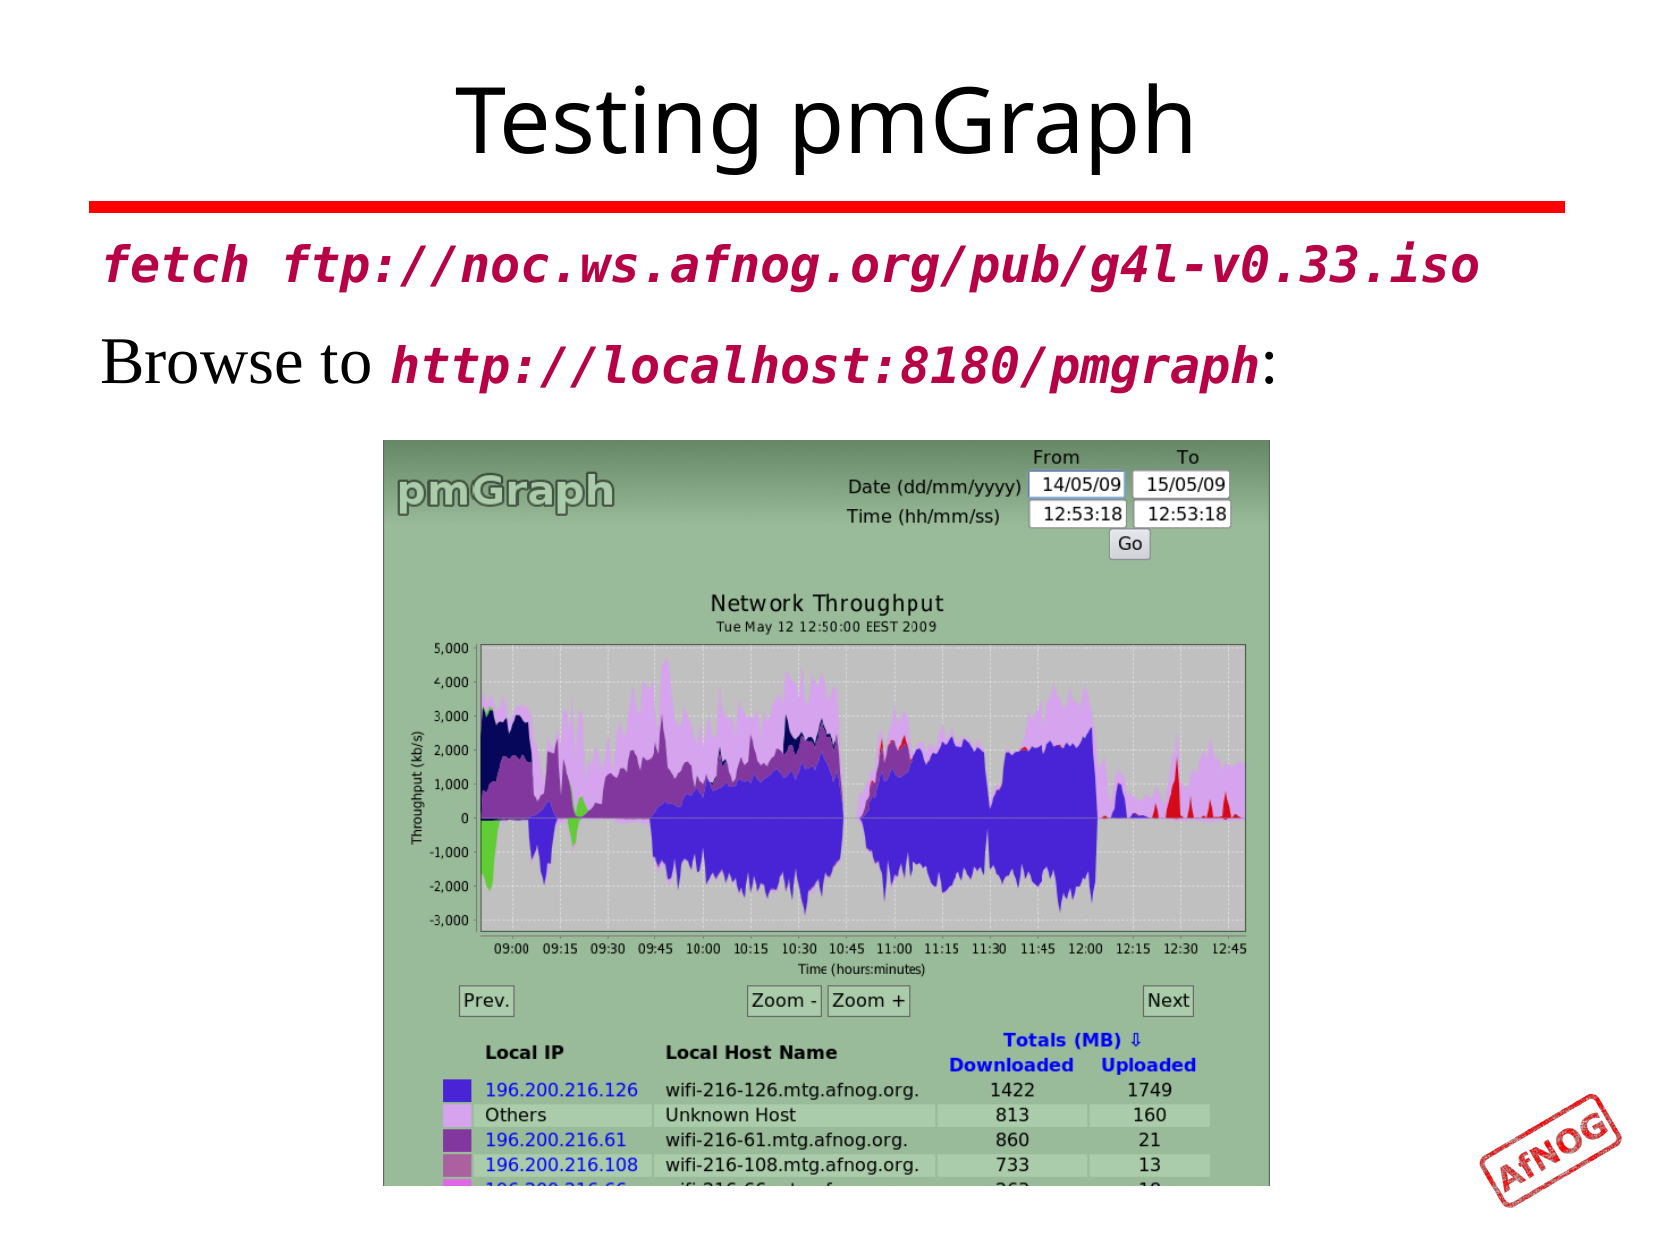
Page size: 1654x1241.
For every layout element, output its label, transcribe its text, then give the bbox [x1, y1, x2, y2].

title Testing pmGraph [88, 29, 1565, 207]
list fetch ftp://noc.ws.afnog.org/pub/g4l-v0.33.iso Browse to http://localhost:8180/pmgraph: [82, 236, 1571, 1123]
picture [383, 1123, 1270, 1186]
picture [1476, 1090, 1625, 1211]
